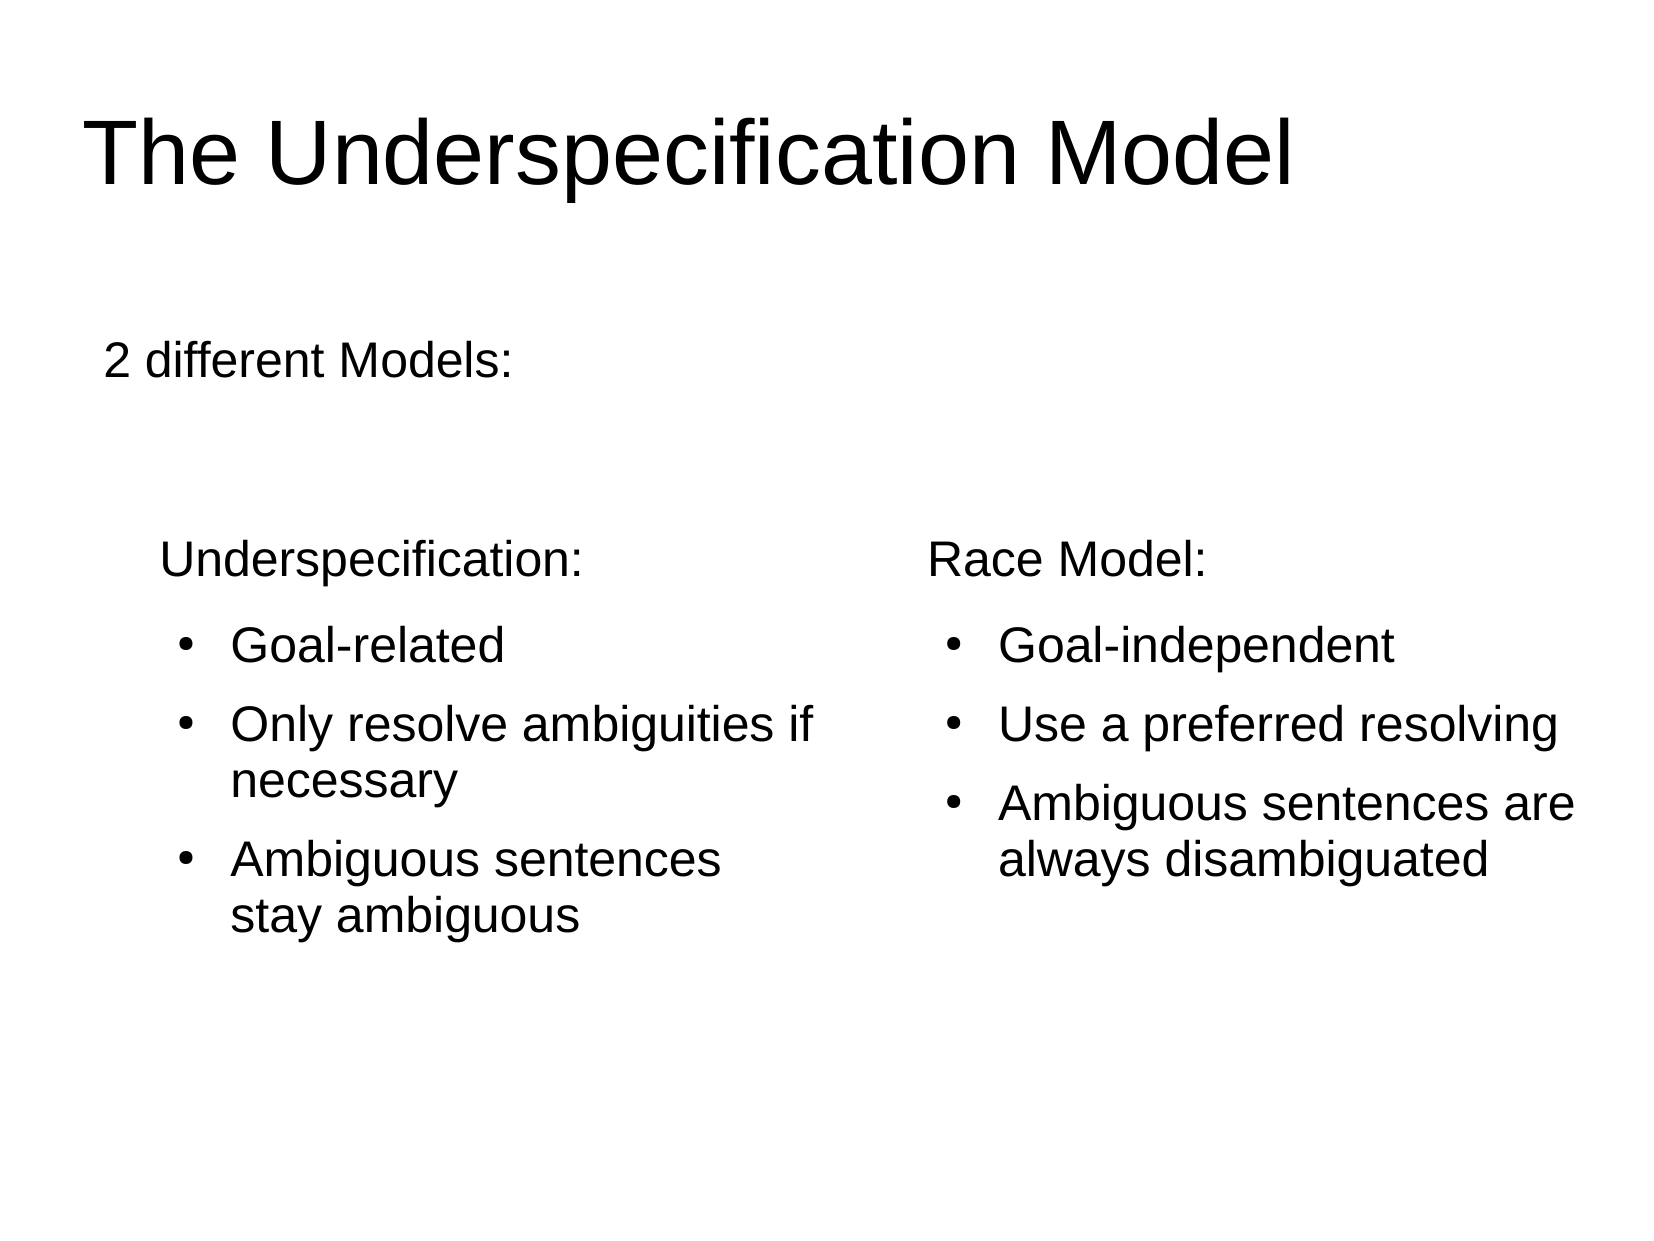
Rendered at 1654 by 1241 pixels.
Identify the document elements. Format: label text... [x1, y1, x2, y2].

title The Underspecification Model [82, 49, 1571, 257]
list Race Model: Goal-independent Use a preferred resolving Ambiguous sentences are always disambiguated [856, 531, 1583, 888]
list Underspecification: Goal-related Only resolve ambiguities if necessary Ambiguous sentences stay ambiguous [88, 531, 815, 943]
text_box 2 different Models: [88, 324, 529, 396]
